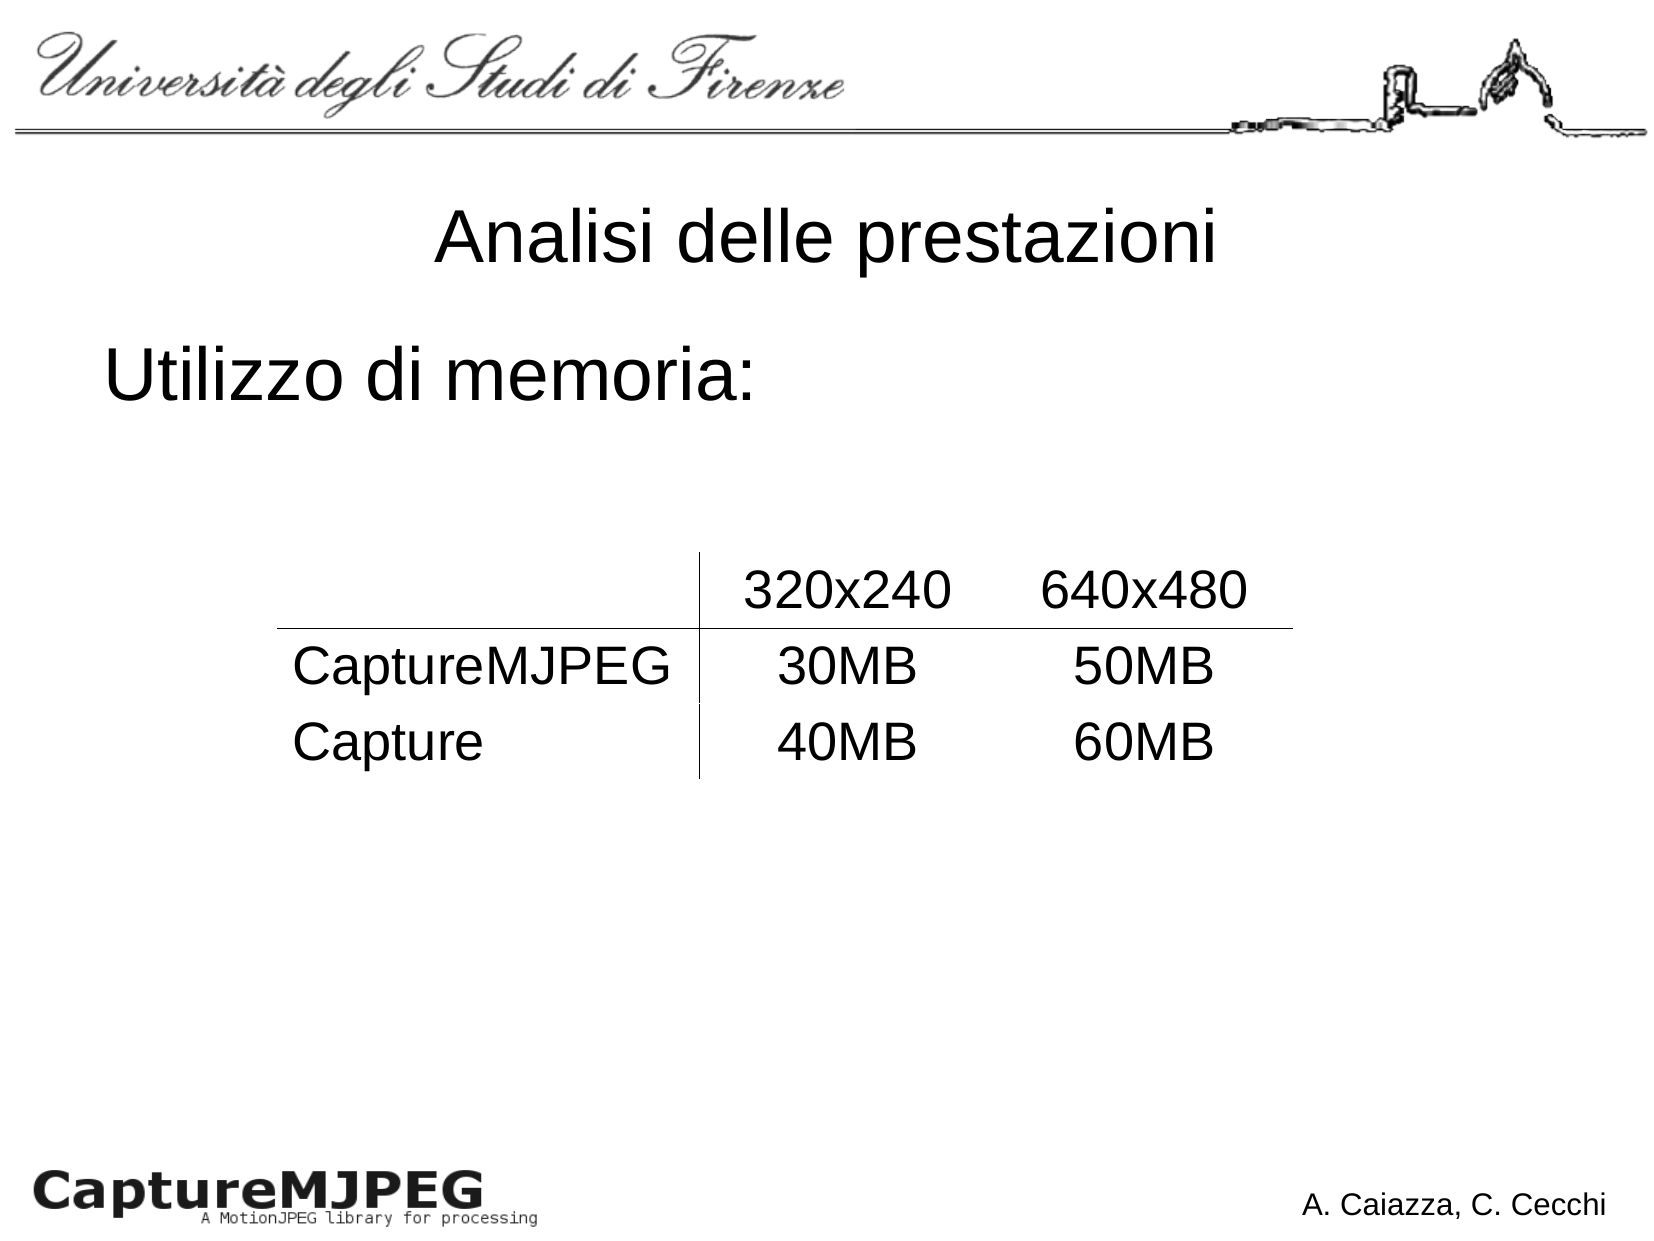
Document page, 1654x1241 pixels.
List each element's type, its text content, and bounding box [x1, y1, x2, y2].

table_cell CaptureMJPEG [278, 629, 699, 703]
table_header 320x240 [700, 553, 997, 628]
table_header [278, 553, 699, 628]
picture [7, 4, 1654, 147]
table_cell 60MB [998, 704, 1293, 780]
table_header 640x480 [998, 553, 1292, 628]
picture [17, 1159, 550, 1229]
table_cell Capture [278, 704, 699, 779]
table_cell 50MB [998, 629, 1292, 703]
title Analisi delle prestazioni [82, 155, 1571, 318]
table_cell 40MB [700, 704, 997, 779]
text_box Utilizzo di memoria: [88, 324, 773, 424]
table_cell 30MB [700, 629, 997, 703]
